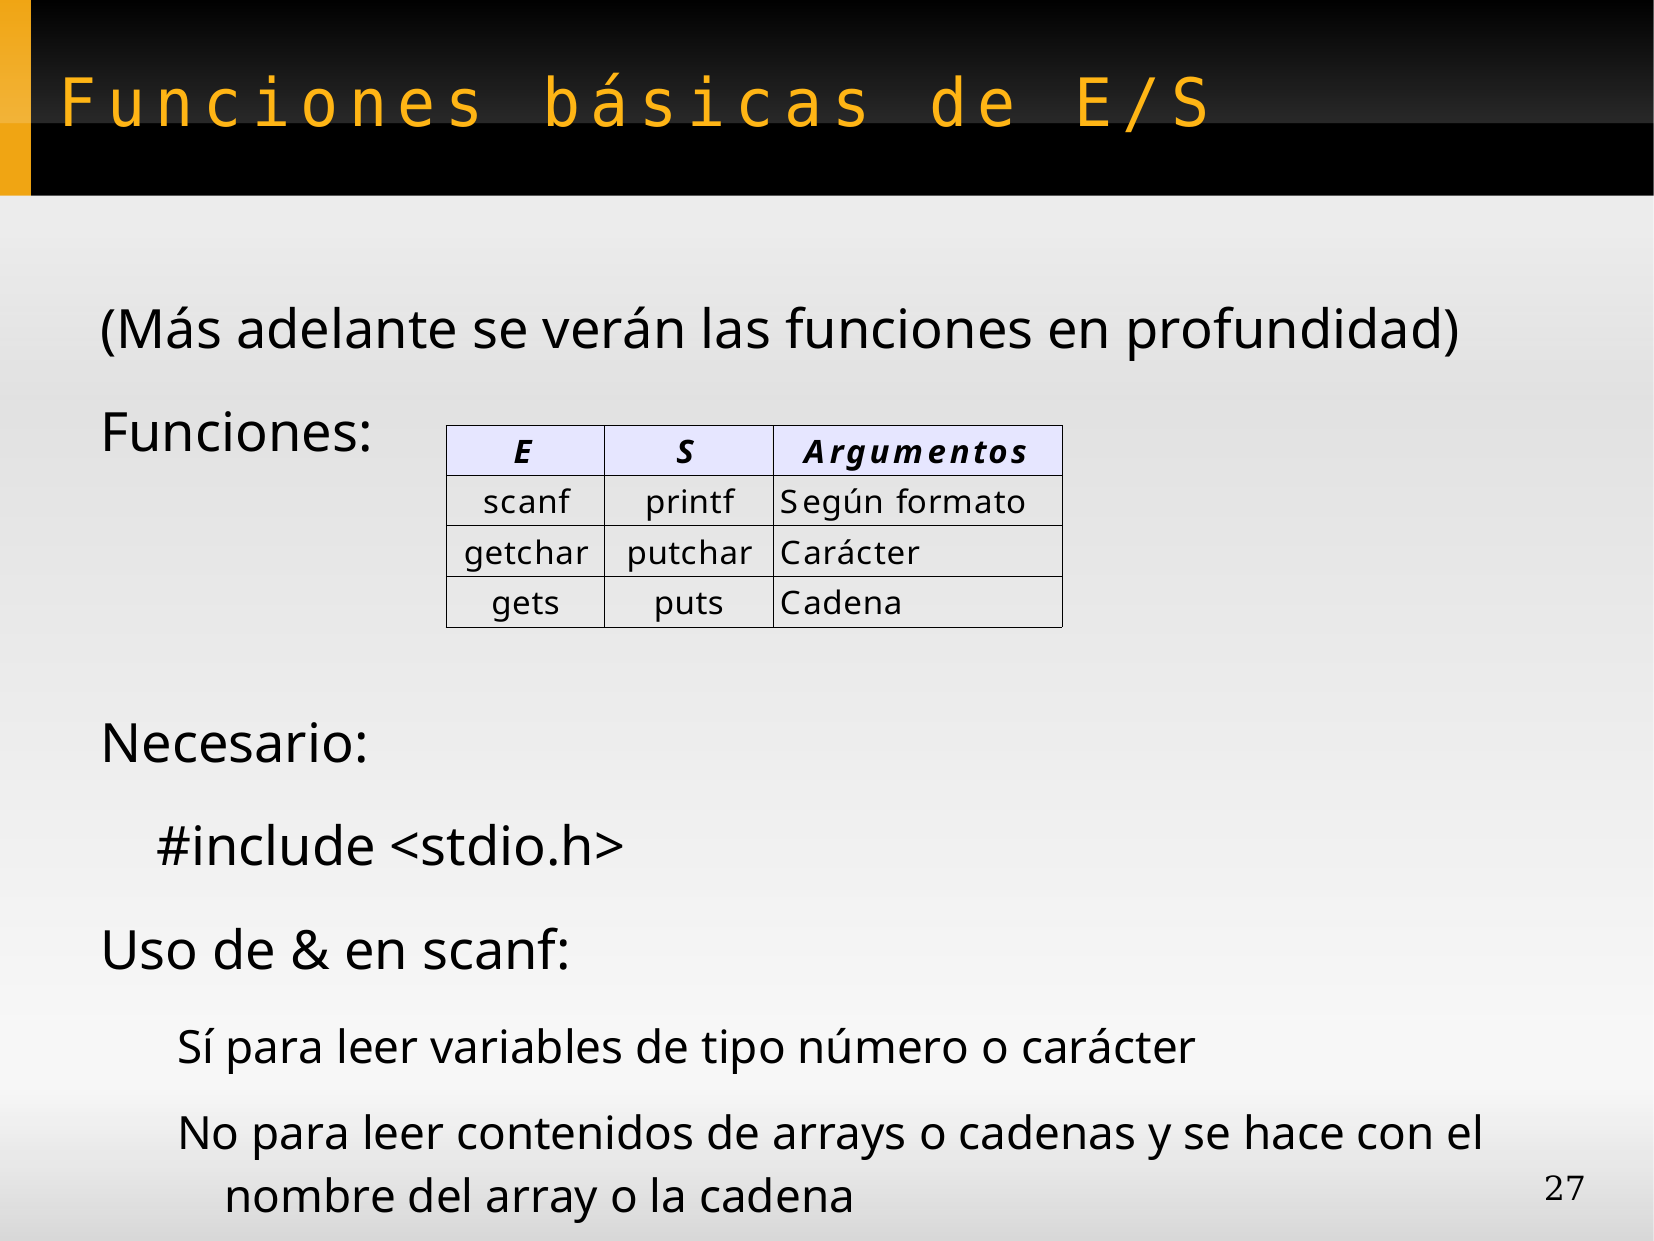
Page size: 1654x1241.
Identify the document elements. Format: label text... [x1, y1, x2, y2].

picture [0, 0, 1654, 1241]
list (Más adelante se verán las funciones en profundidad) Funciones: Necesario: #include <stdio.h> Uso de & en scanf: Sí para leer variables de tipo número o carácter No para leer contenidos de arrays o cadenas y se hace con el nombre del array o la cadena [82, 290, 1571, 1144]
title Funciones básicas de E/S [59, 29, 1506, 178]
